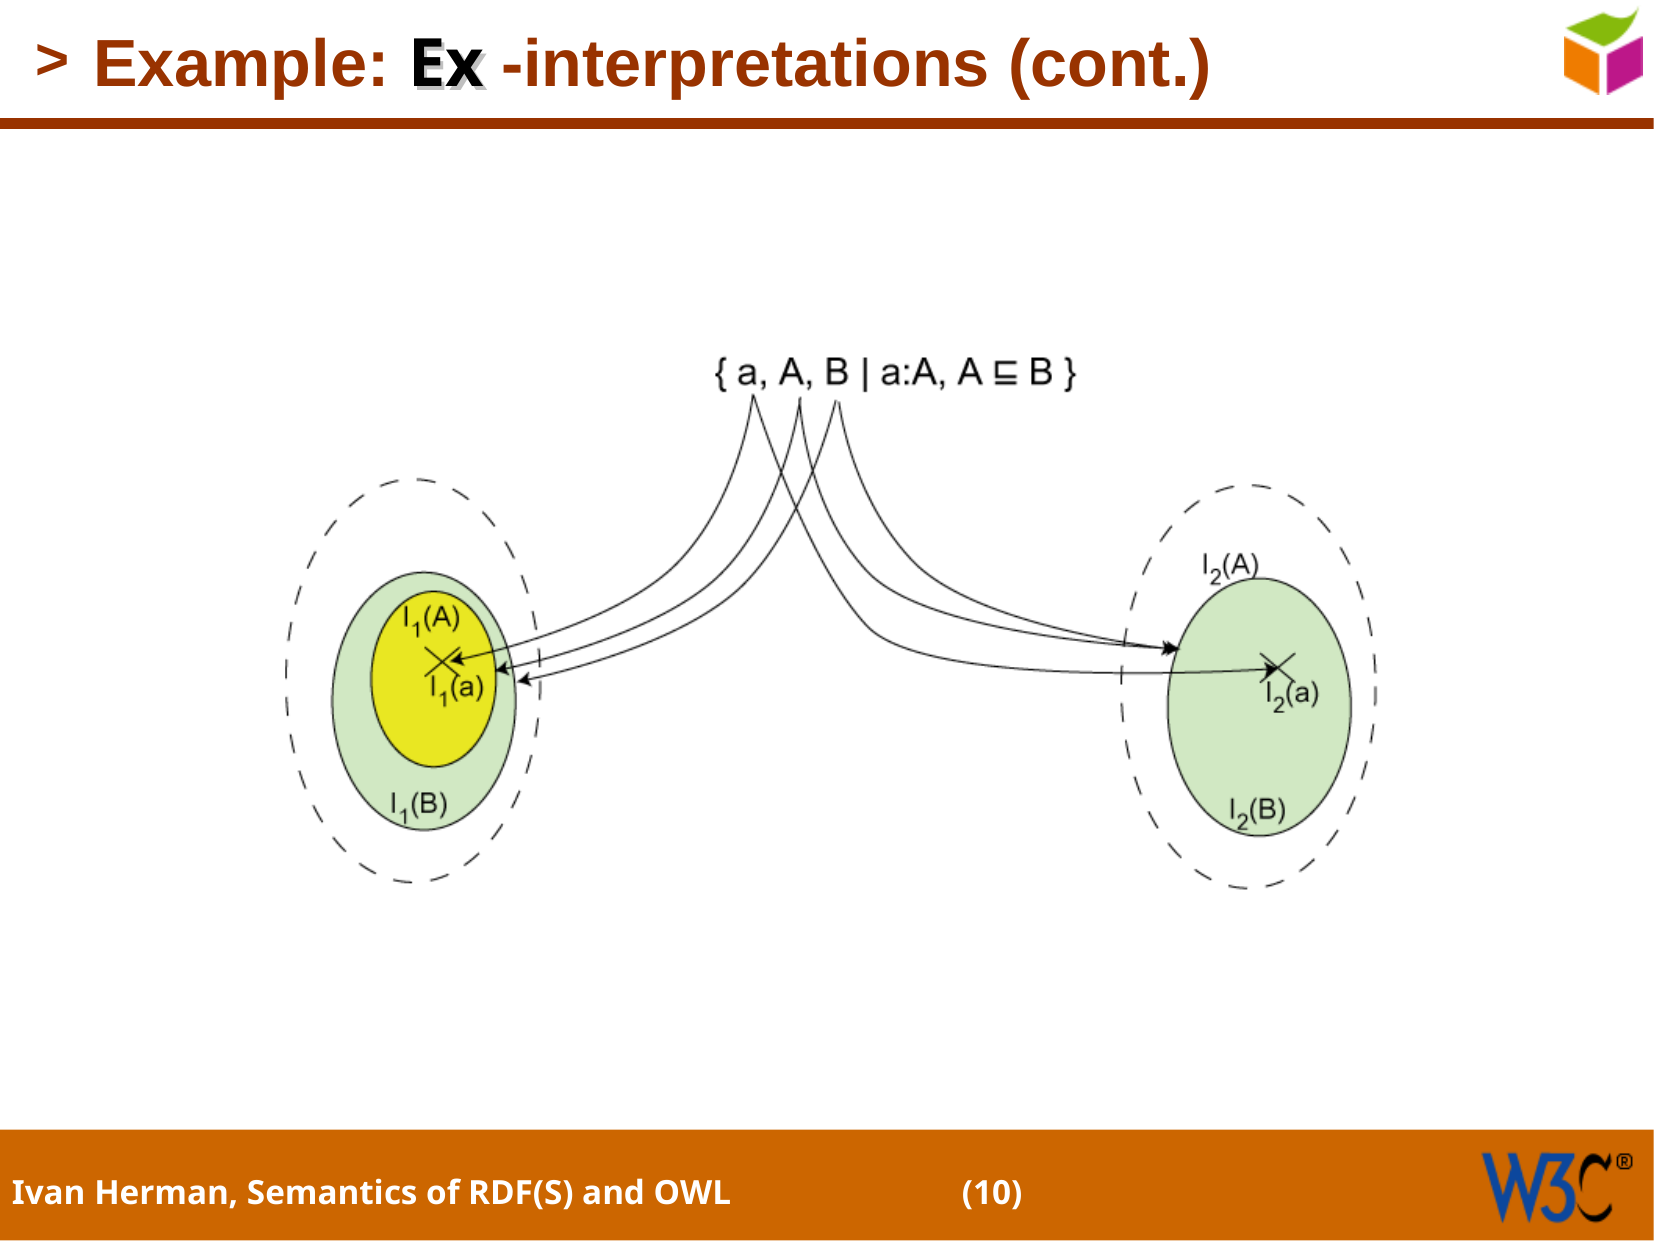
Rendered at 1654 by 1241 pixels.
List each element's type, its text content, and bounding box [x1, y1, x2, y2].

picture [1477, 1149, 1639, 1228]
title Example: Ex -interpretations (cont.) [93, 0, 1493, 119]
picture [284, 350, 1382, 896]
picture [1564, 5, 1643, 95]
